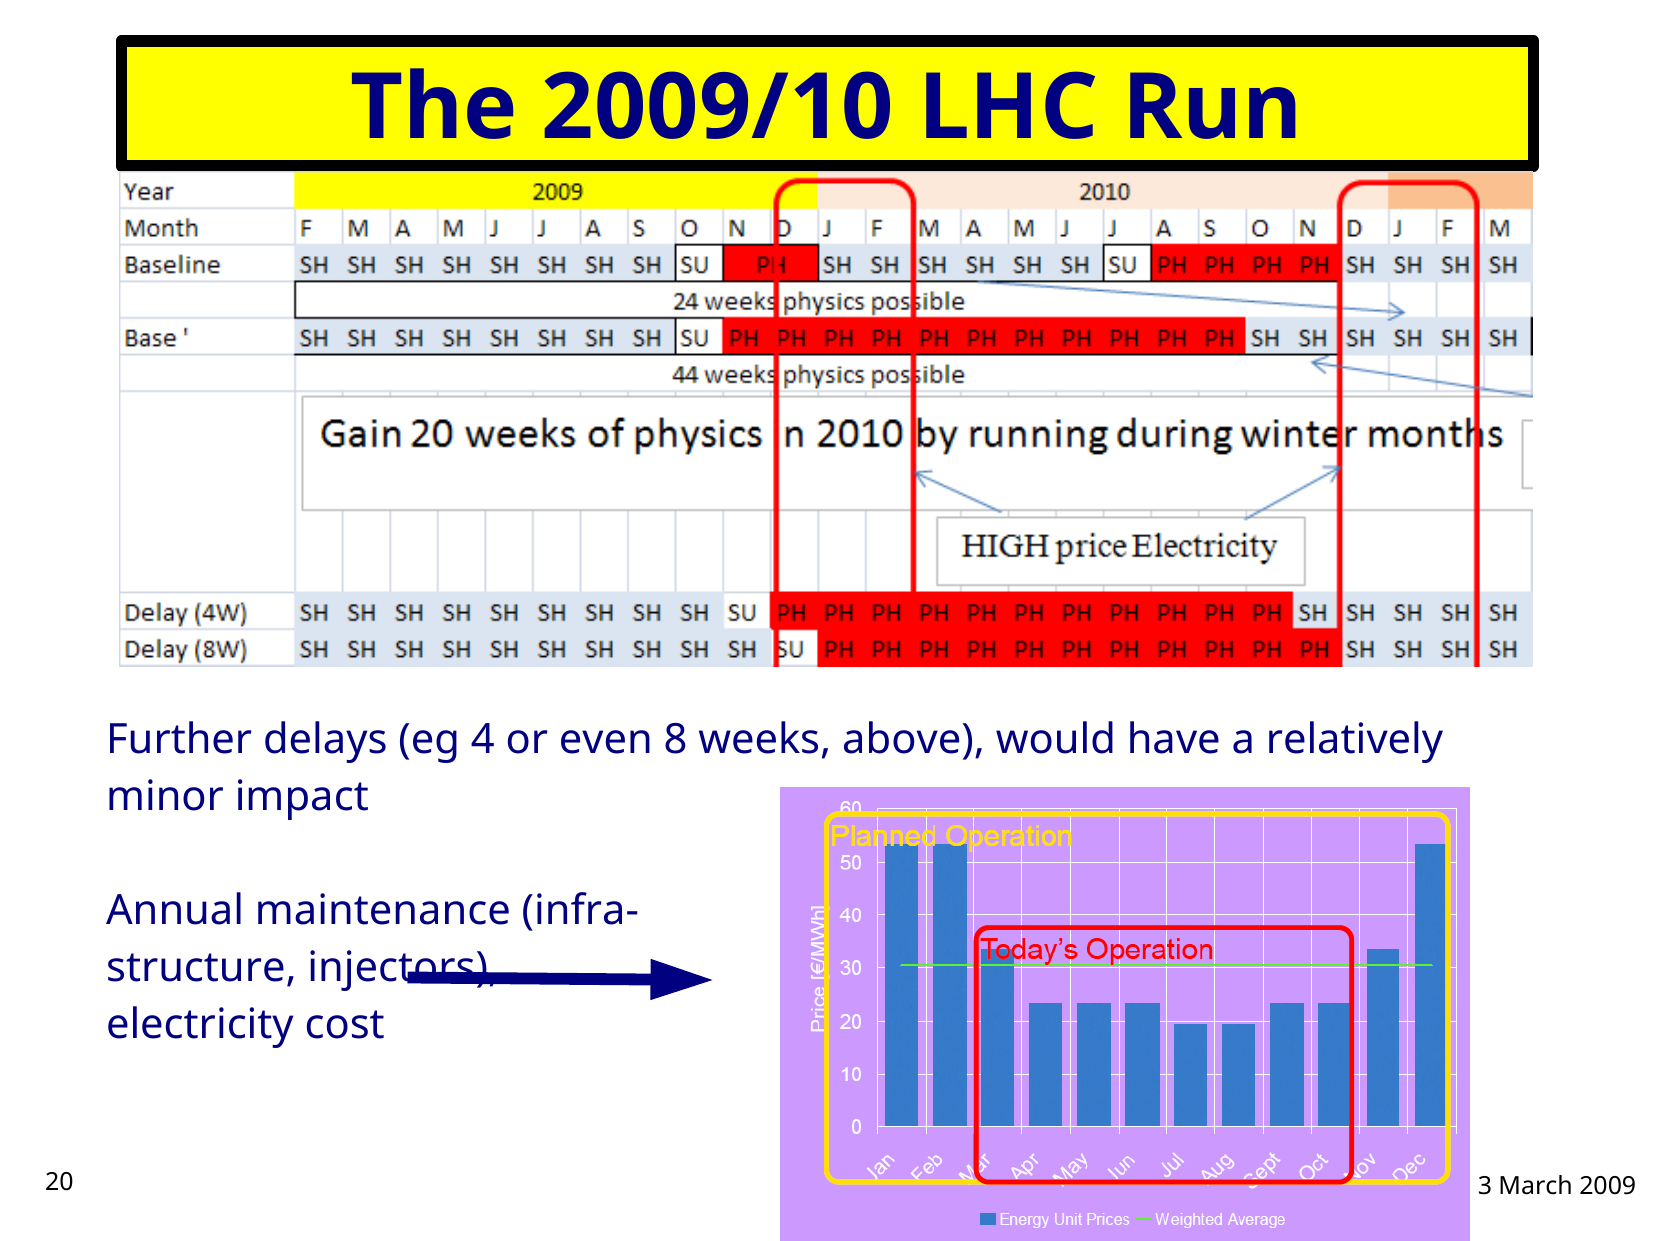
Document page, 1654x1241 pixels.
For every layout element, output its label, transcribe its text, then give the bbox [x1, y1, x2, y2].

picture [119, 171, 1533, 668]
text_box Further delays (eg 4 or even 8 weeks, above), would have a relatively minor impact Annual maintenance (infra- structure, injectors), electricity cost [106, 708, 1526, 1098]
picture [780, 787, 1470, 1241]
title The 2009/10 LHC Run [121, 49, 1534, 158]
